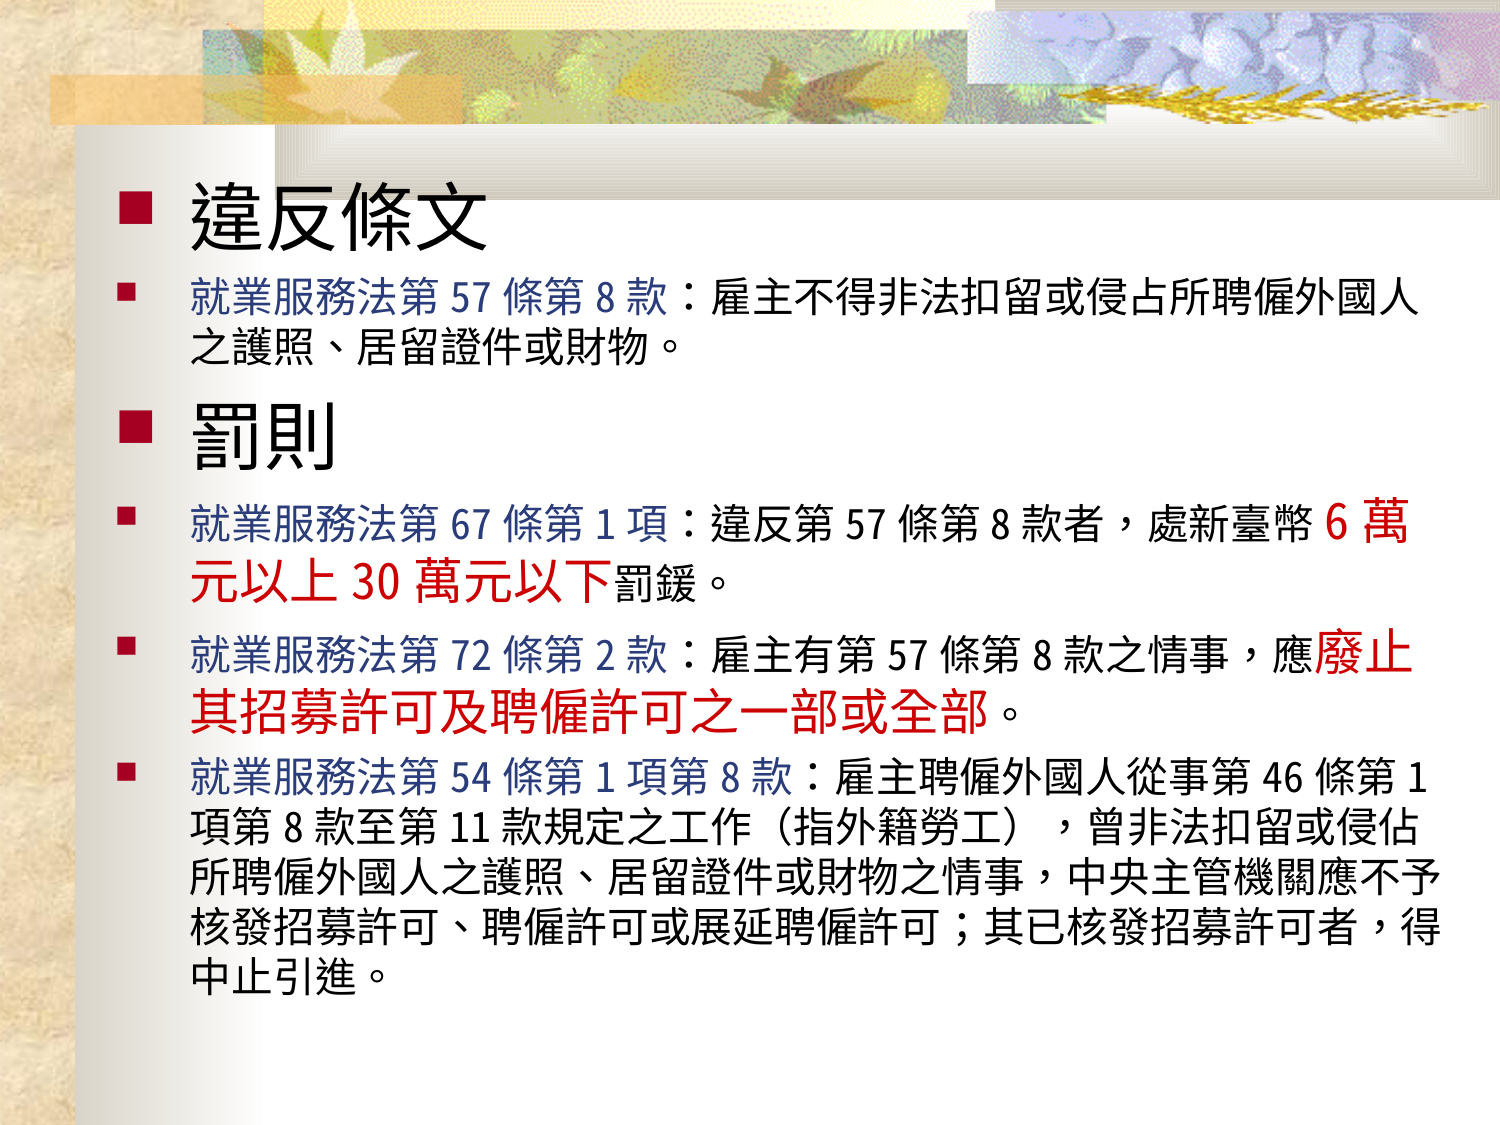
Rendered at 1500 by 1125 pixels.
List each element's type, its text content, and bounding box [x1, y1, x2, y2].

list 違反條文 就業服務法第57條第8款：雇主不得非法扣留或侵占所聘僱外國人之護照、居留證件或財物。 罰則 就業服務法第67條第1項：違反第57條第8款者，處新臺幣6萬元以上30萬元以下罰鍰。 就業服務法第72條第2款：雇主有第57條第8款之情事，應廢止其招募許可及聘僱許可之一部或全部。 就業服務法第54條第1項第8款：雇主聘僱外國人從事第46條第1項第8款至第11款規定之工作（指外籍勞工），曾非法扣留或侵佔所聘僱外國人之護照、居留證件或財物之情事，中央主管機關應不予核發招募許可、聘僱許可或展延聘僱許可；其已核發招募許可者，得中止引進。 [99, 162, 1463, 1075]
picture [0, 0, 1500, 1125]
